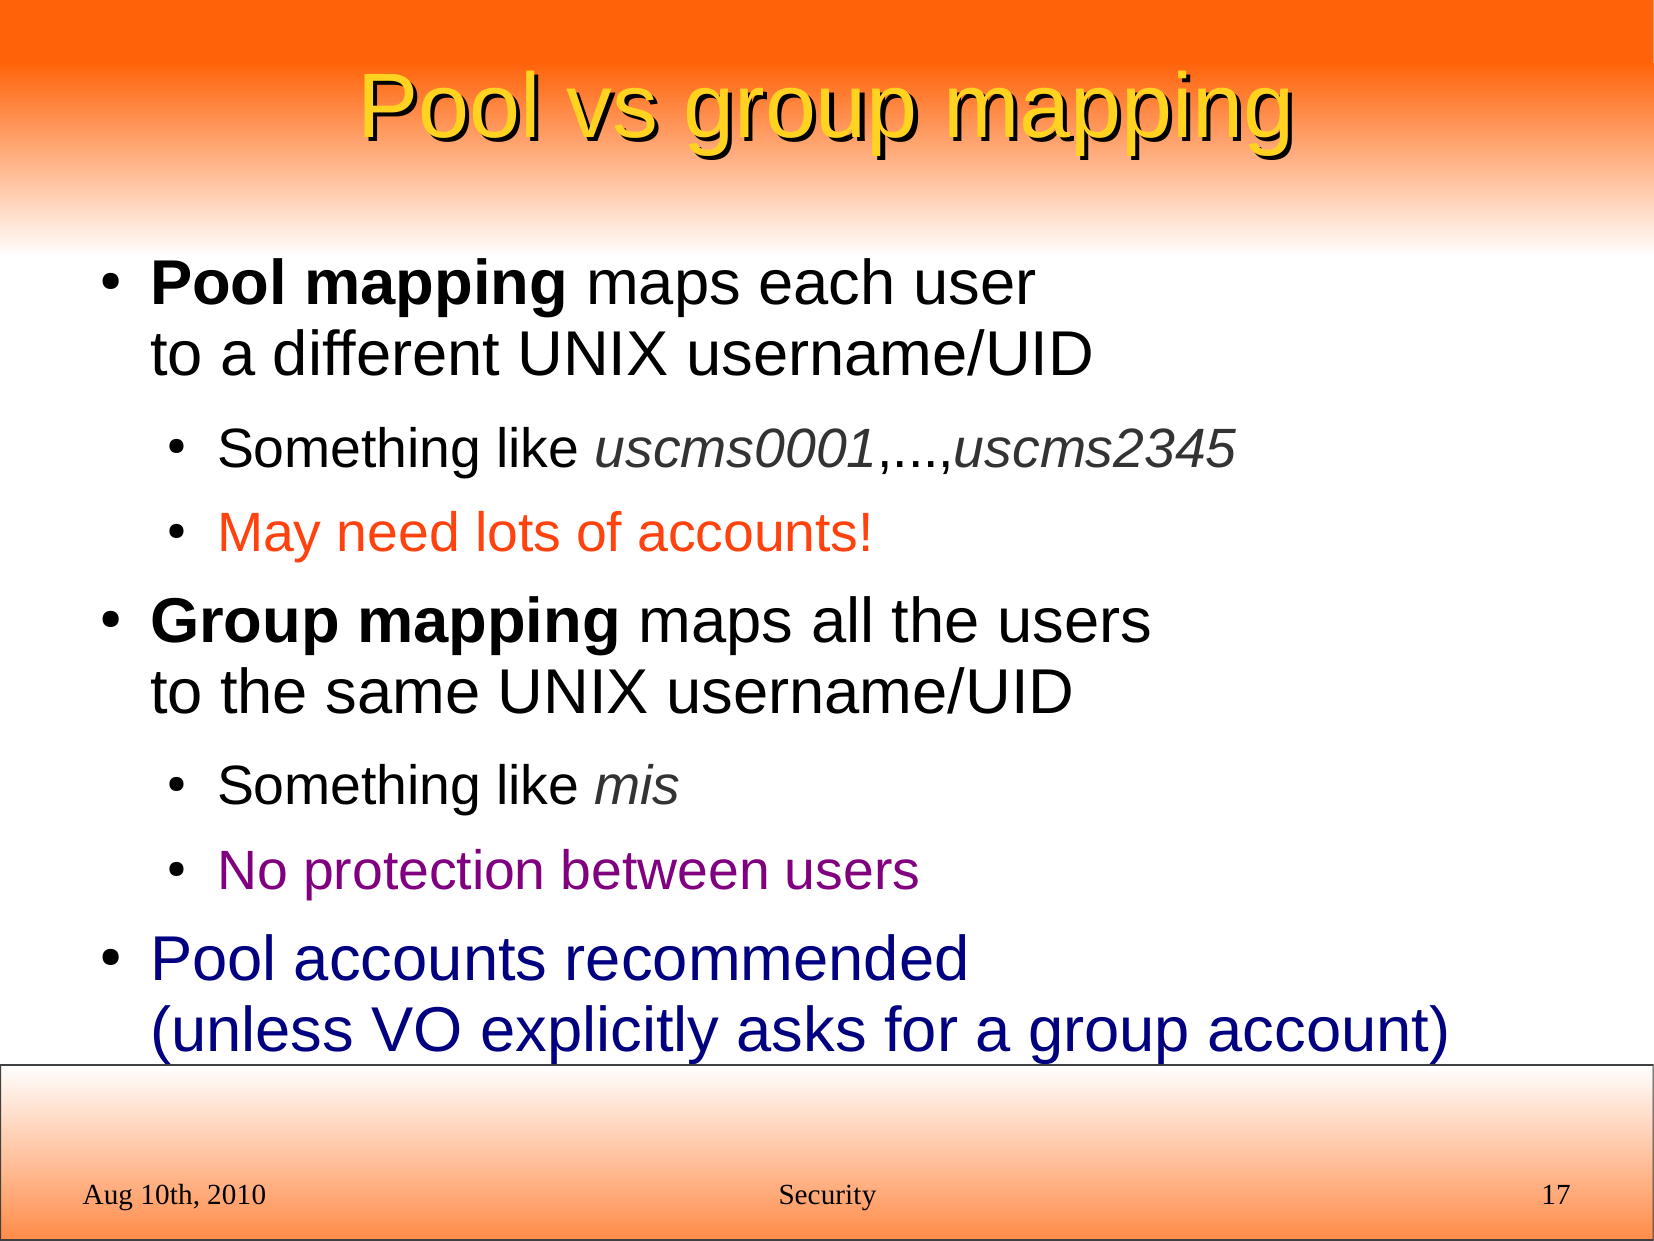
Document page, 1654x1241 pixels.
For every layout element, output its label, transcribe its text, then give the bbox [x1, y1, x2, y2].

title Pool vs group mapping [82, 9, 1571, 202]
list Pool mapping maps each user to a different UNIX username/UID Something like uscms0001,...,uscms2345 May need lots of accounts! Group mapping maps all the users to the same UNIX username/UID Something like mis No protection between users Pool accounts recommended (unless VO explicitly asks for a group account) [82, 247, 1571, 1067]
